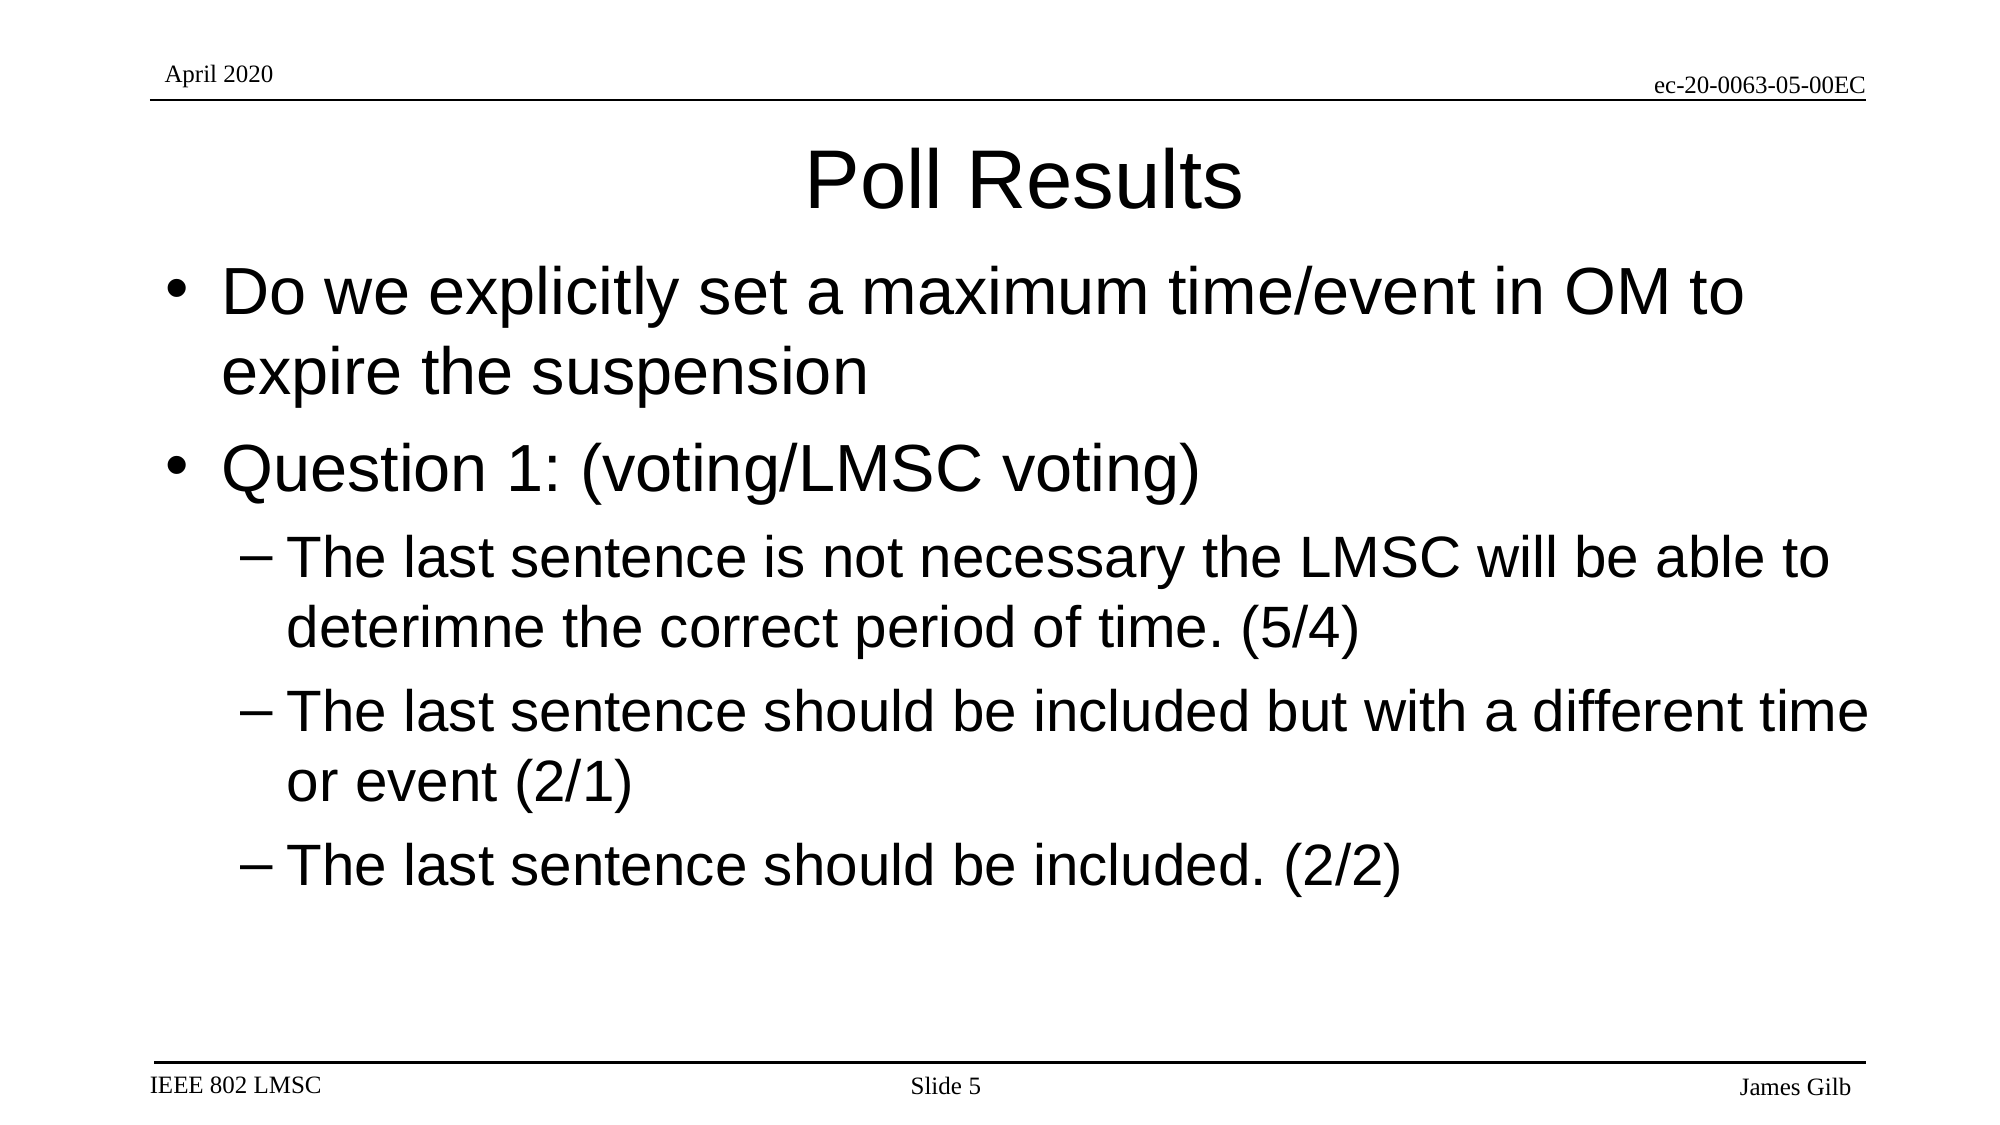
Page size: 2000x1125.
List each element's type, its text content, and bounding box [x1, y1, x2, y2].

title Poll Results [149, 112, 1900, 238]
list Do we explicitly set a maximum time/event in OM to expire the suspension Question 1: (voting/LMSC voting) The last sentence is not necessary the LMSC will be able to deterimne the correct period of time. (5/4) The last sentence should be included but with a different time or event (2/1) The last sentence should be included. (2/2) [149, 239, 1900, 1051]
